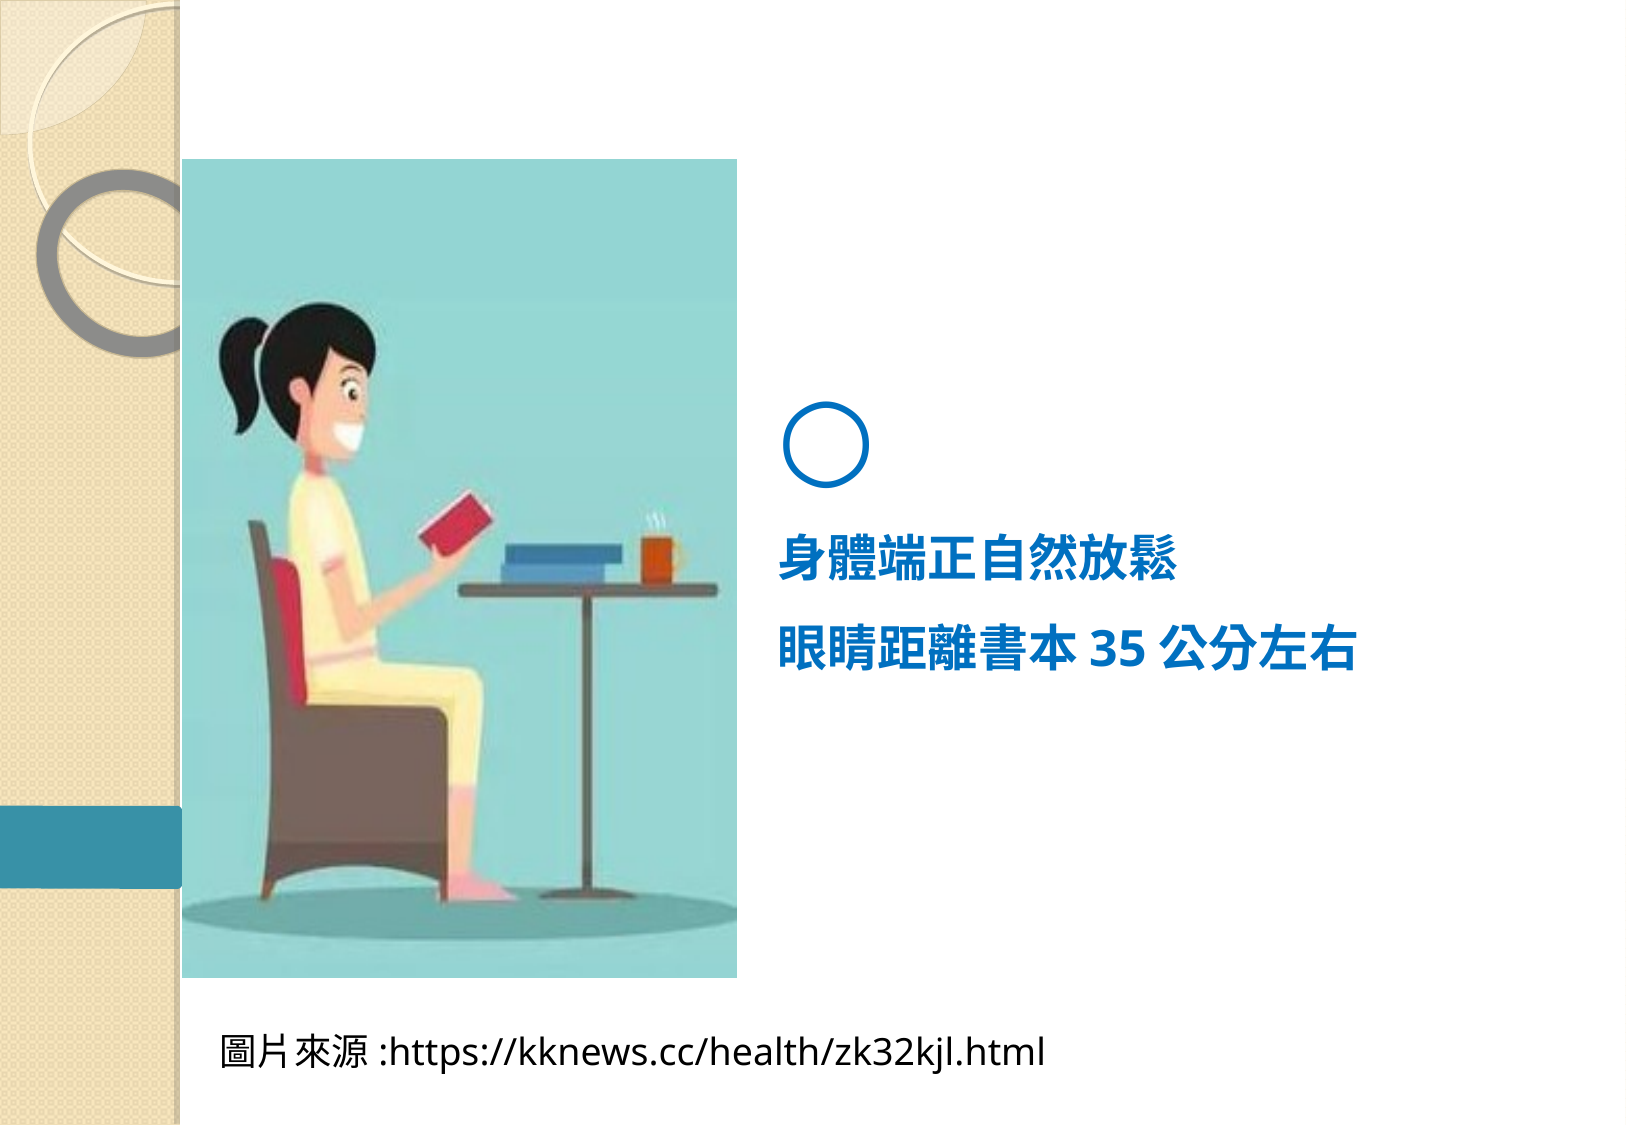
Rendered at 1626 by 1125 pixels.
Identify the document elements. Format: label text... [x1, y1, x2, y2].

picture [182, 159, 737, 979]
text_box ○ 身體端正自然放鬆 眼睛距離書本35公分左右 [762, 267, 1625, 862]
text_box 圖片來源:https://kknews.cc/health/zk32kjl.html [204, 1020, 1062, 1080]
